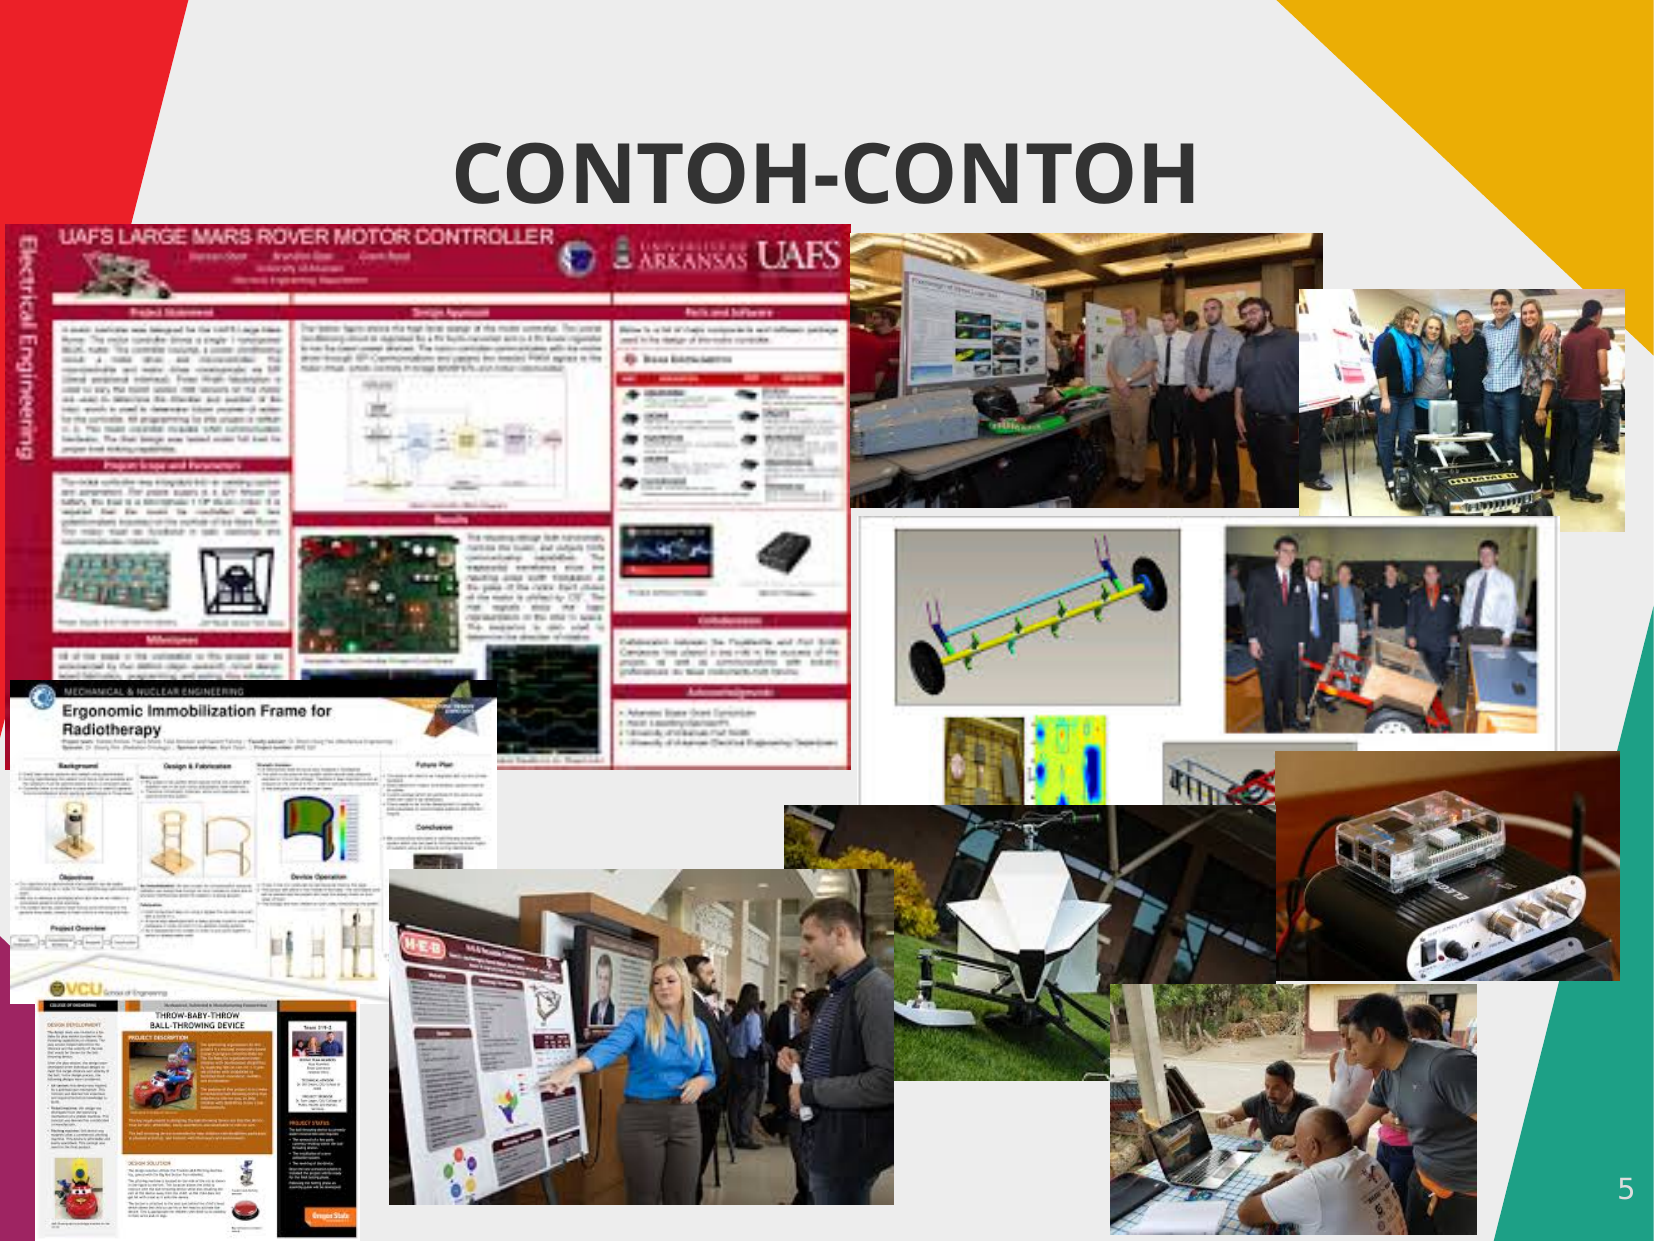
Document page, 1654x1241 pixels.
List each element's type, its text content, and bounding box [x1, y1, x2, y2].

picture [5, 224, 1625, 1241]
title CONTOH-CONTOH [114, 73, 1539, 271]
